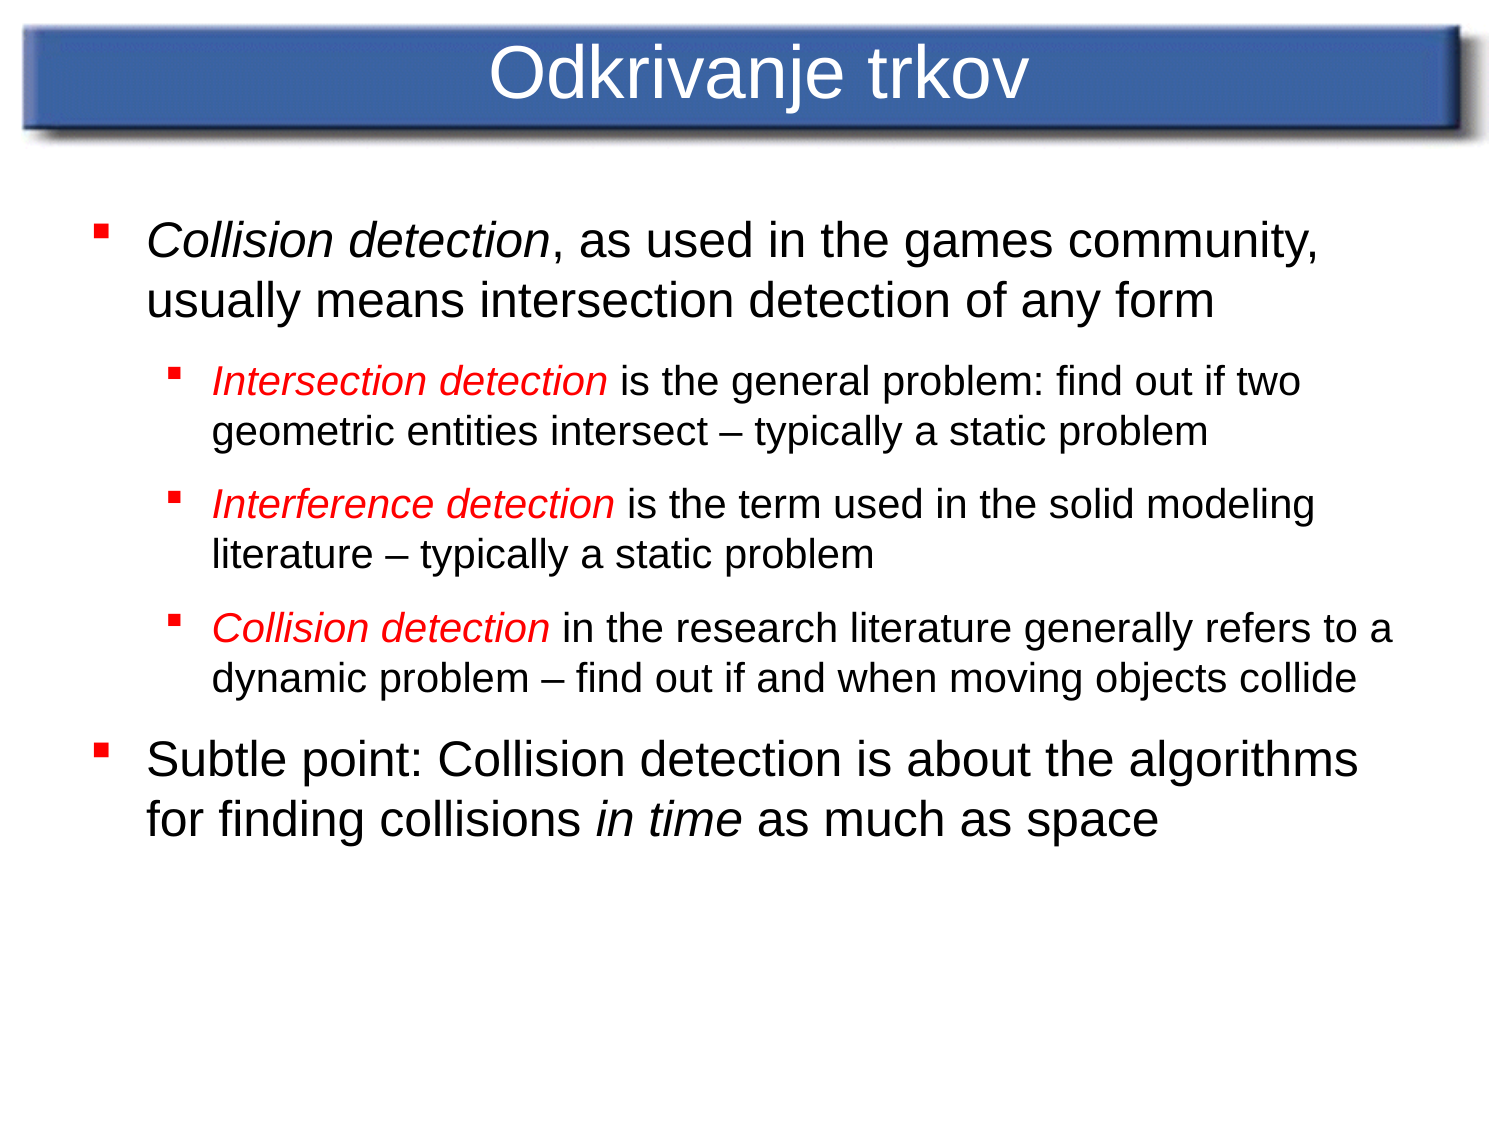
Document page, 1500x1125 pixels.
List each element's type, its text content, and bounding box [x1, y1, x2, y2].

list Collision detection, as used in the games community, usually means intersection detection of any form Intersection detection is the general problem: find out if two geometric entities intersect – typically a static problem Interference detection is the term used in the solid modeling literature – typically a static problem Collision detection in the research literature generally refers to a dynamic problem – find out if and when moving objects collide Subtle point: Collision detection is about the algorithms for finding collisions in time as much as space [75, 200, 1426, 943]
picture [21, 22, 1489, 149]
title Odkrivanje trkov [84, 13, 1435, 124]
